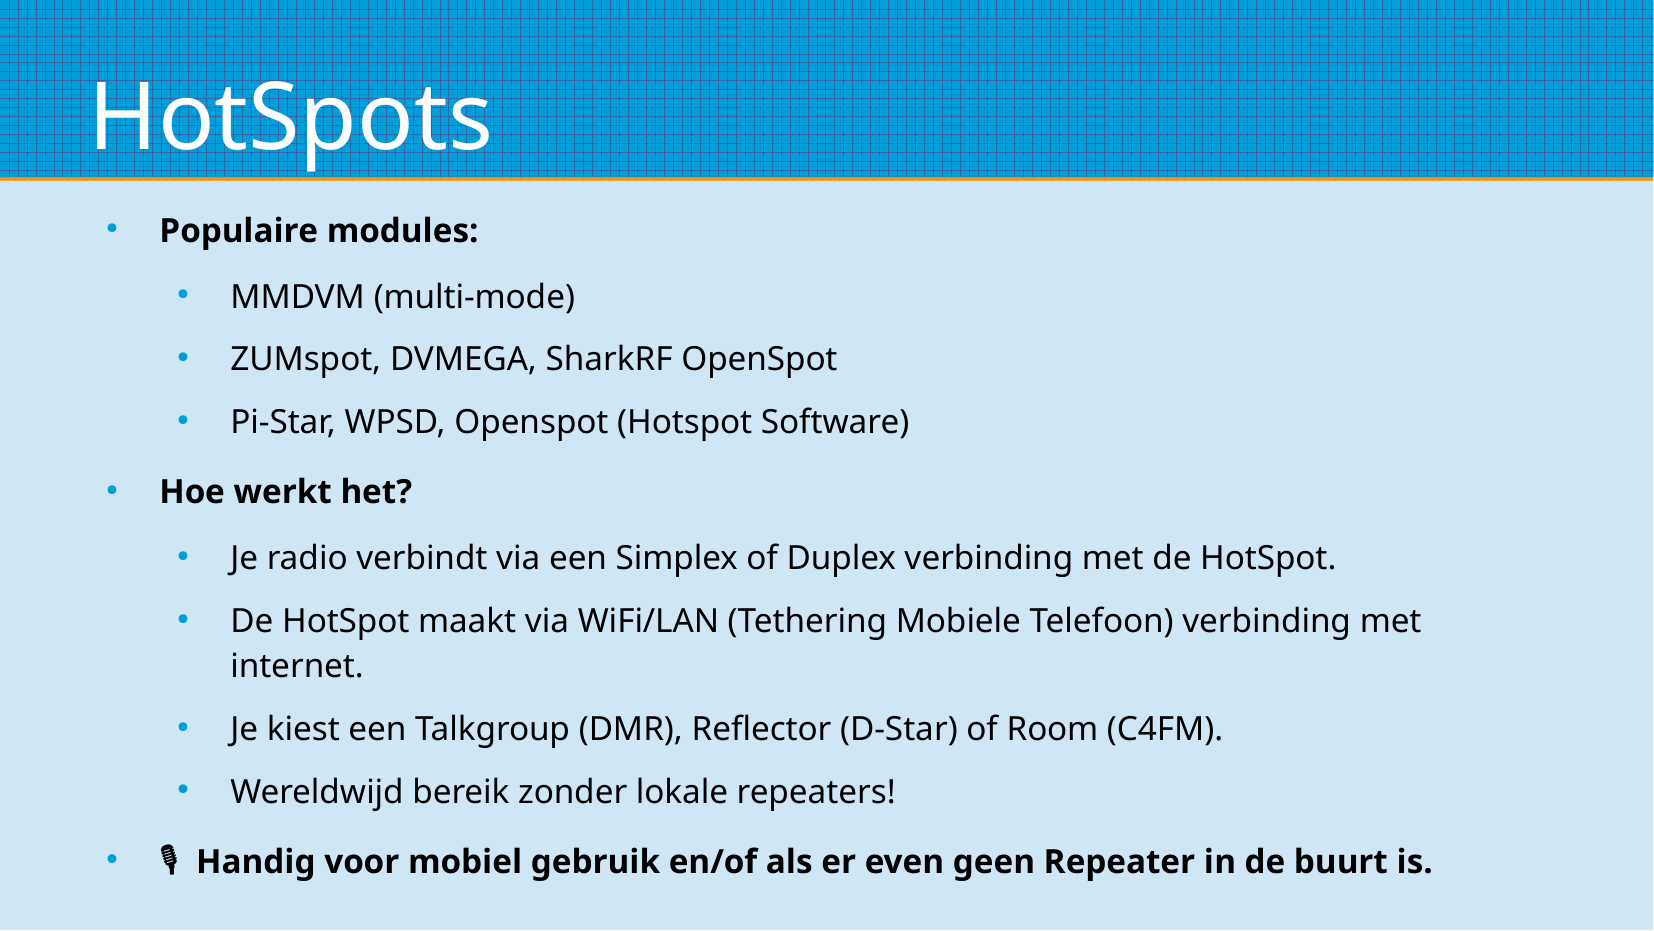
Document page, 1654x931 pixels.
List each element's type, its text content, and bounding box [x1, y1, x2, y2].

title HotSpots [88, 14, 1565, 178]
list Populaire modules: MMDVM (multi-mode) ZUMspot, DVMEGA, SharkRF OpenSpot Pi-Star, WPSD, Openspot (Hotspot Software) Hoe werkt het? Je radio verbindt via een Simplex of Duplex verbinding met de HotSpot. De HotSpot maakt via WiFi/LAN (Tethering Mobiele Telefoon) verbinding met internet. Je kiest een Talkgroup (DMR), Reflector (D-Star) of Room (C4FM). Wereldwijd bereik zonder lokale repeaters! 🎙 Handig voor mobiel gebruik en/of als er even geen Repeater in de buurt is. [88, 206, 1565, 886]
